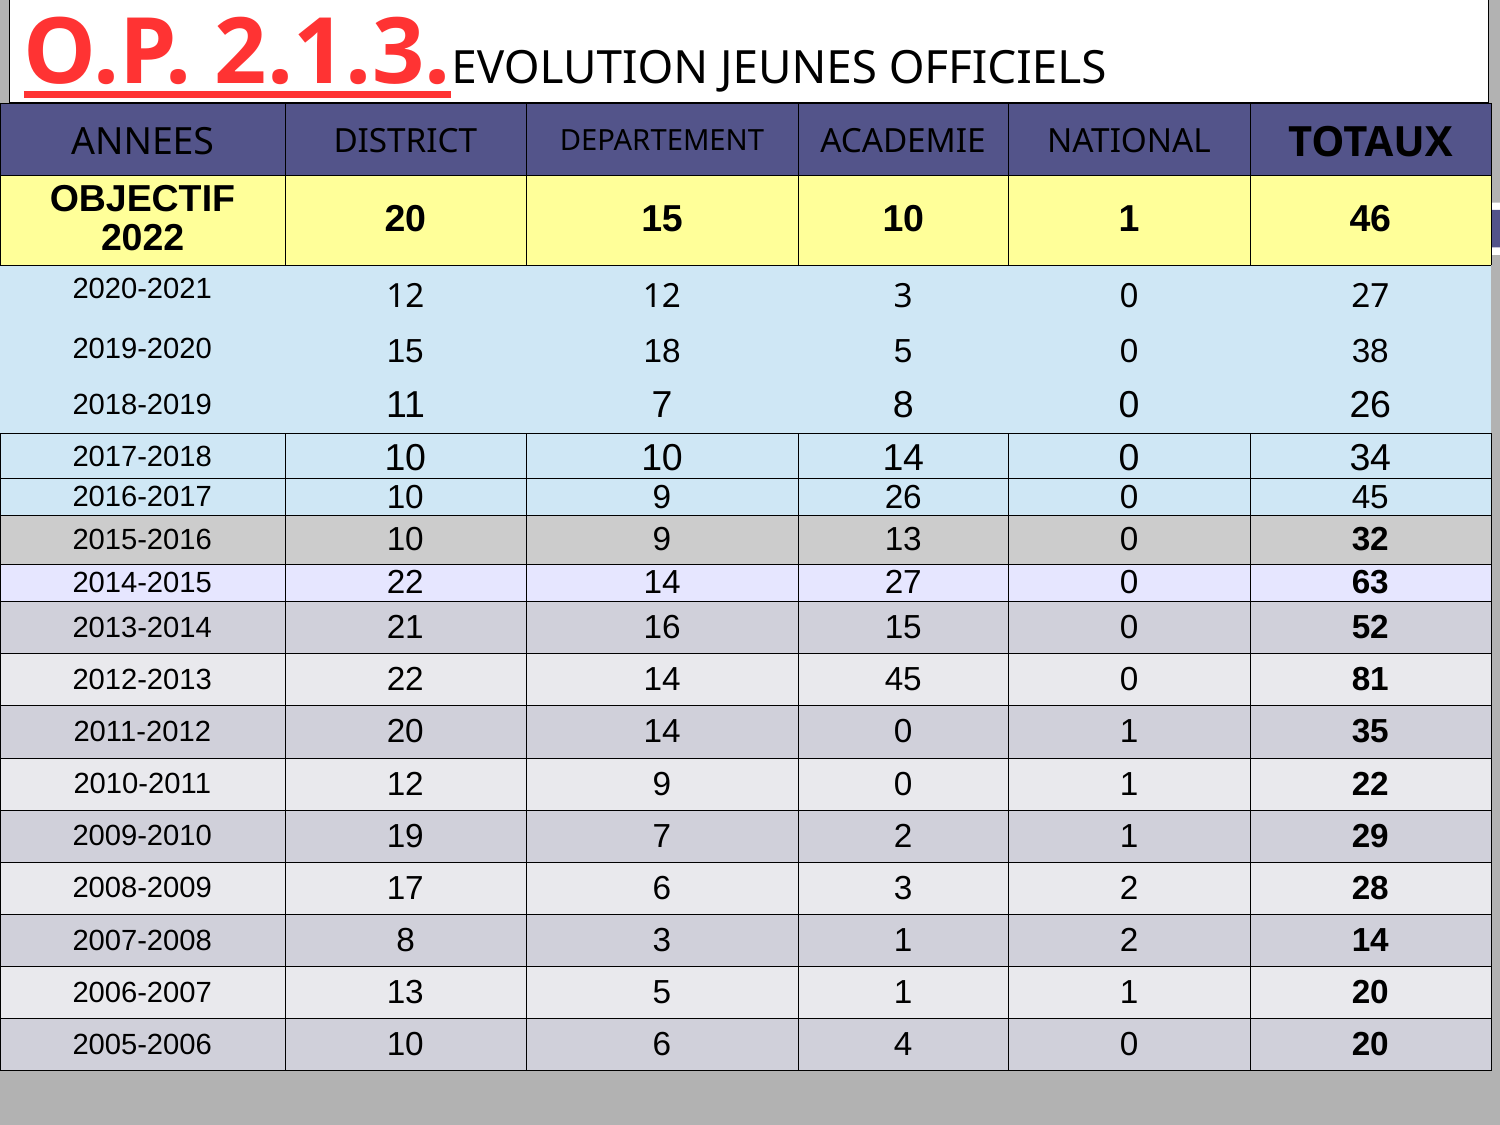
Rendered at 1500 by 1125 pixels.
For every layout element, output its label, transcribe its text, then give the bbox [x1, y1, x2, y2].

table_cell 13 [799, 516, 1008, 564]
table_cell 45 [1251, 479, 1491, 515]
table_cell 2014-2015 [1, 565, 285, 601]
table_cell 3 [799, 863, 1008, 914]
table_cell 0 [1009, 602, 1250, 653]
title [1491, 366, 1500, 393]
table_cell 12 [285, 266, 526, 325]
table_cell 46 [1251, 176, 1491, 265]
table_cell 2 [1009, 915, 1250, 966]
table_cell 2018-2019 [0, 377, 285, 433]
table_cell 0 [1009, 266, 1250, 325]
table_cell 2012-2013 [1, 654, 285, 705]
table_cell 2020-2021 [0, 266, 285, 325]
table_cell 12 [526, 266, 798, 325]
table_header ANNEES [1, 104, 285, 175]
table_cell OBJECTIF 2022 [1, 176, 285, 265]
table_cell 5 [798, 325, 1009, 377]
table_cell 4 [799, 1019, 1008, 1070]
table_cell 21 [286, 602, 526, 653]
table_cell 5 [527, 967, 798, 1018]
table_cell 1 [1009, 176, 1250, 265]
table_cell 14 [527, 565, 798, 601]
table_cell 1 [1009, 706, 1250, 758]
table_cell 9 [527, 479, 798, 515]
table_cell 2016-2017 [1, 479, 285, 515]
table_cell 2015-2016 [1, 516, 285, 564]
table_cell 14 [799, 434, 1008, 478]
table_cell 20 [286, 176, 526, 265]
table_cell 2009-2010 [1, 811, 285, 862]
table_cell 1 [799, 915, 1008, 966]
table_cell 15 [527, 176, 798, 265]
table_cell 20 [1251, 1019, 1491, 1070]
table_cell 11 [285, 377, 526, 433]
table_cell 0 [1009, 479, 1250, 515]
table_cell 10 [286, 516, 526, 564]
table_cell 27 [1250, 266, 1491, 325]
table_cell 2010-2011 [1, 759, 285, 810]
table_cell 14 [527, 654, 798, 705]
table_cell 18 [526, 325, 798, 377]
table_cell 8 [798, 377, 1009, 433]
table_cell 0 [1009, 516, 1250, 564]
title O.P. 2.1.3.EVOLUTION JEUNES OFFICIELS [9, 0, 1489, 103]
table_cell 13 [286, 967, 526, 1018]
table_cell 12 [286, 759, 526, 810]
table_cell 27 [799, 565, 1008, 601]
table_cell 0 [1009, 434, 1250, 478]
table_cell 63 [1251, 565, 1491, 601]
table_cell 1 [1009, 759, 1250, 810]
table_cell 19 [286, 811, 526, 862]
table_cell 0 [1009, 1019, 1250, 1070]
table_header NATIONAL [1009, 104, 1250, 175]
table_cell 6 [527, 1019, 798, 1070]
table_cell 14 [1251, 915, 1491, 966]
table_cell 10 [527, 434, 798, 478]
table_cell 28 [1251, 863, 1491, 914]
table_cell 17 [286, 863, 526, 914]
table_cell 0 [1009, 654, 1250, 705]
table_cell 32 [1251, 516, 1491, 564]
table_header ACADEMIE [799, 104, 1008, 175]
table_cell 0 [1009, 377, 1250, 433]
table_cell 26 [799, 479, 1008, 515]
table_cell 29 [1251, 811, 1491, 862]
table_cell 10 [286, 434, 526, 478]
table_cell 0 [799, 706, 1008, 758]
table_header DISTRICT [286, 104, 526, 175]
table_cell 2013-2014 [1, 602, 285, 653]
table_header DEPARTEMENT [527, 104, 798, 175]
table_cell 2008-2009 [1, 863, 285, 914]
table_cell 0 [799, 759, 1008, 810]
table_cell 1 [1009, 967, 1250, 1018]
table_cell 26 [1250, 377, 1491, 433]
table_cell 2 [799, 811, 1008, 862]
table_cell 2017-2018 [1, 434, 285, 478]
table_cell 22 [286, 654, 526, 705]
table_cell 15 [799, 602, 1008, 653]
table_cell 2011-2012 [1, 706, 285, 758]
table_cell 22 [286, 565, 526, 601]
table_cell 16 [527, 602, 798, 653]
table_cell 34 [1251, 434, 1491, 478]
table_cell 1 [799, 967, 1008, 1018]
table_cell 3 [798, 266, 1009, 325]
table_cell 2007-2008 [1, 915, 285, 966]
table_cell 8 [286, 915, 526, 966]
table_cell 7 [526, 377, 798, 433]
table_cell 1 [1009, 811, 1250, 862]
table_cell 20 [1251, 967, 1491, 1018]
table_cell 10 [286, 1019, 526, 1070]
table_cell 2 [1009, 863, 1250, 914]
table_cell 7 [527, 811, 798, 862]
table_cell 10 [286, 479, 526, 515]
table_cell 2005-2006 [1, 1019, 285, 1070]
table_header TOTAUX [1251, 104, 1491, 175]
table_cell 6 [527, 863, 798, 914]
table_cell 9 [527, 516, 798, 564]
table_cell 0 [1009, 325, 1250, 377]
table_cell 45 [799, 654, 1008, 705]
table_cell 20 [286, 706, 526, 758]
table_cell 22 [1251, 759, 1491, 810]
table_cell 2006-2007 [1, 967, 285, 1018]
table_cell 81 [1251, 654, 1491, 705]
table_cell 0 [1009, 565, 1250, 601]
table_cell 10 [799, 176, 1008, 265]
table_cell 52 [1251, 602, 1491, 653]
table_cell 2019-2020 [0, 325, 285, 377]
table_cell 3 [527, 915, 798, 966]
table_cell 38 [1250, 325, 1491, 377]
table_cell 9 [527, 759, 798, 810]
table_cell 14 [527, 706, 798, 758]
table_cell 35 [1251, 706, 1491, 758]
table_cell 15 [285, 325, 526, 377]
